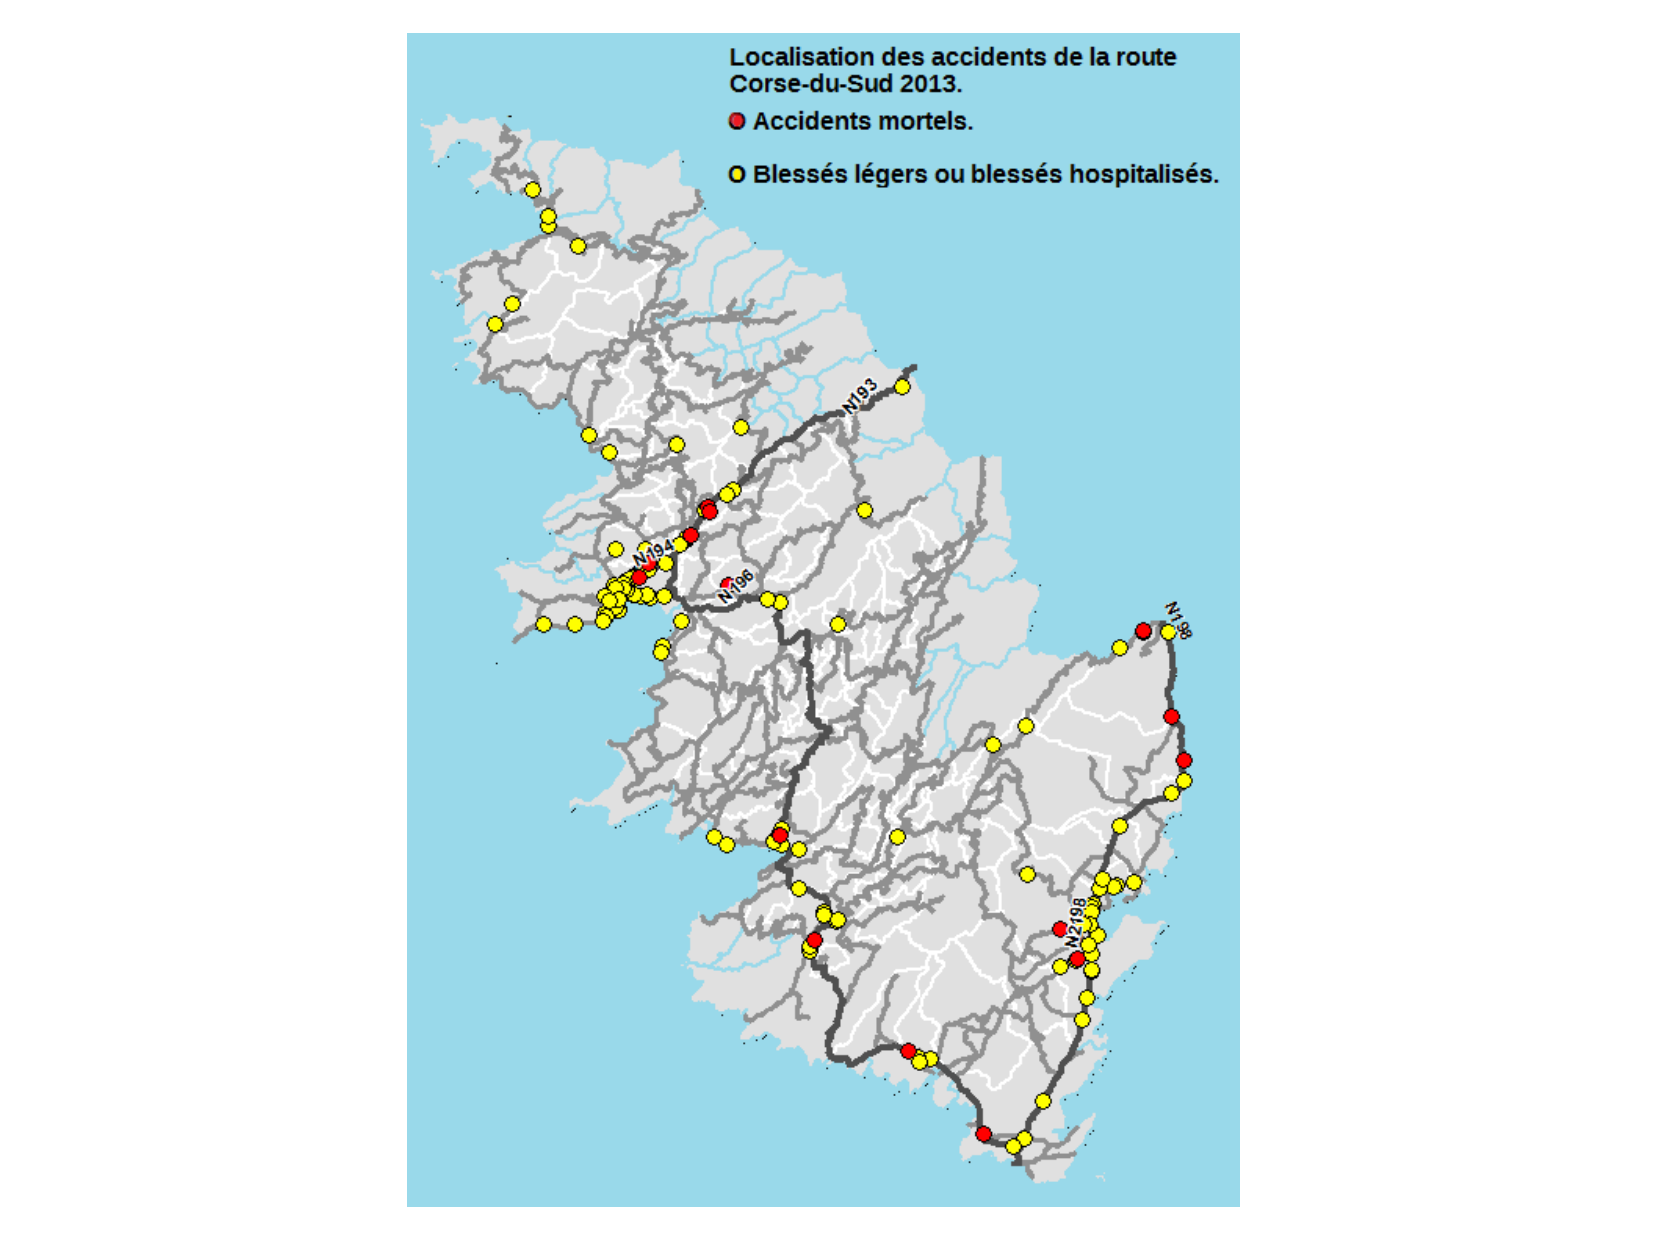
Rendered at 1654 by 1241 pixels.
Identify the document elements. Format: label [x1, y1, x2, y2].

picture [407, 33, 1240, 1208]
